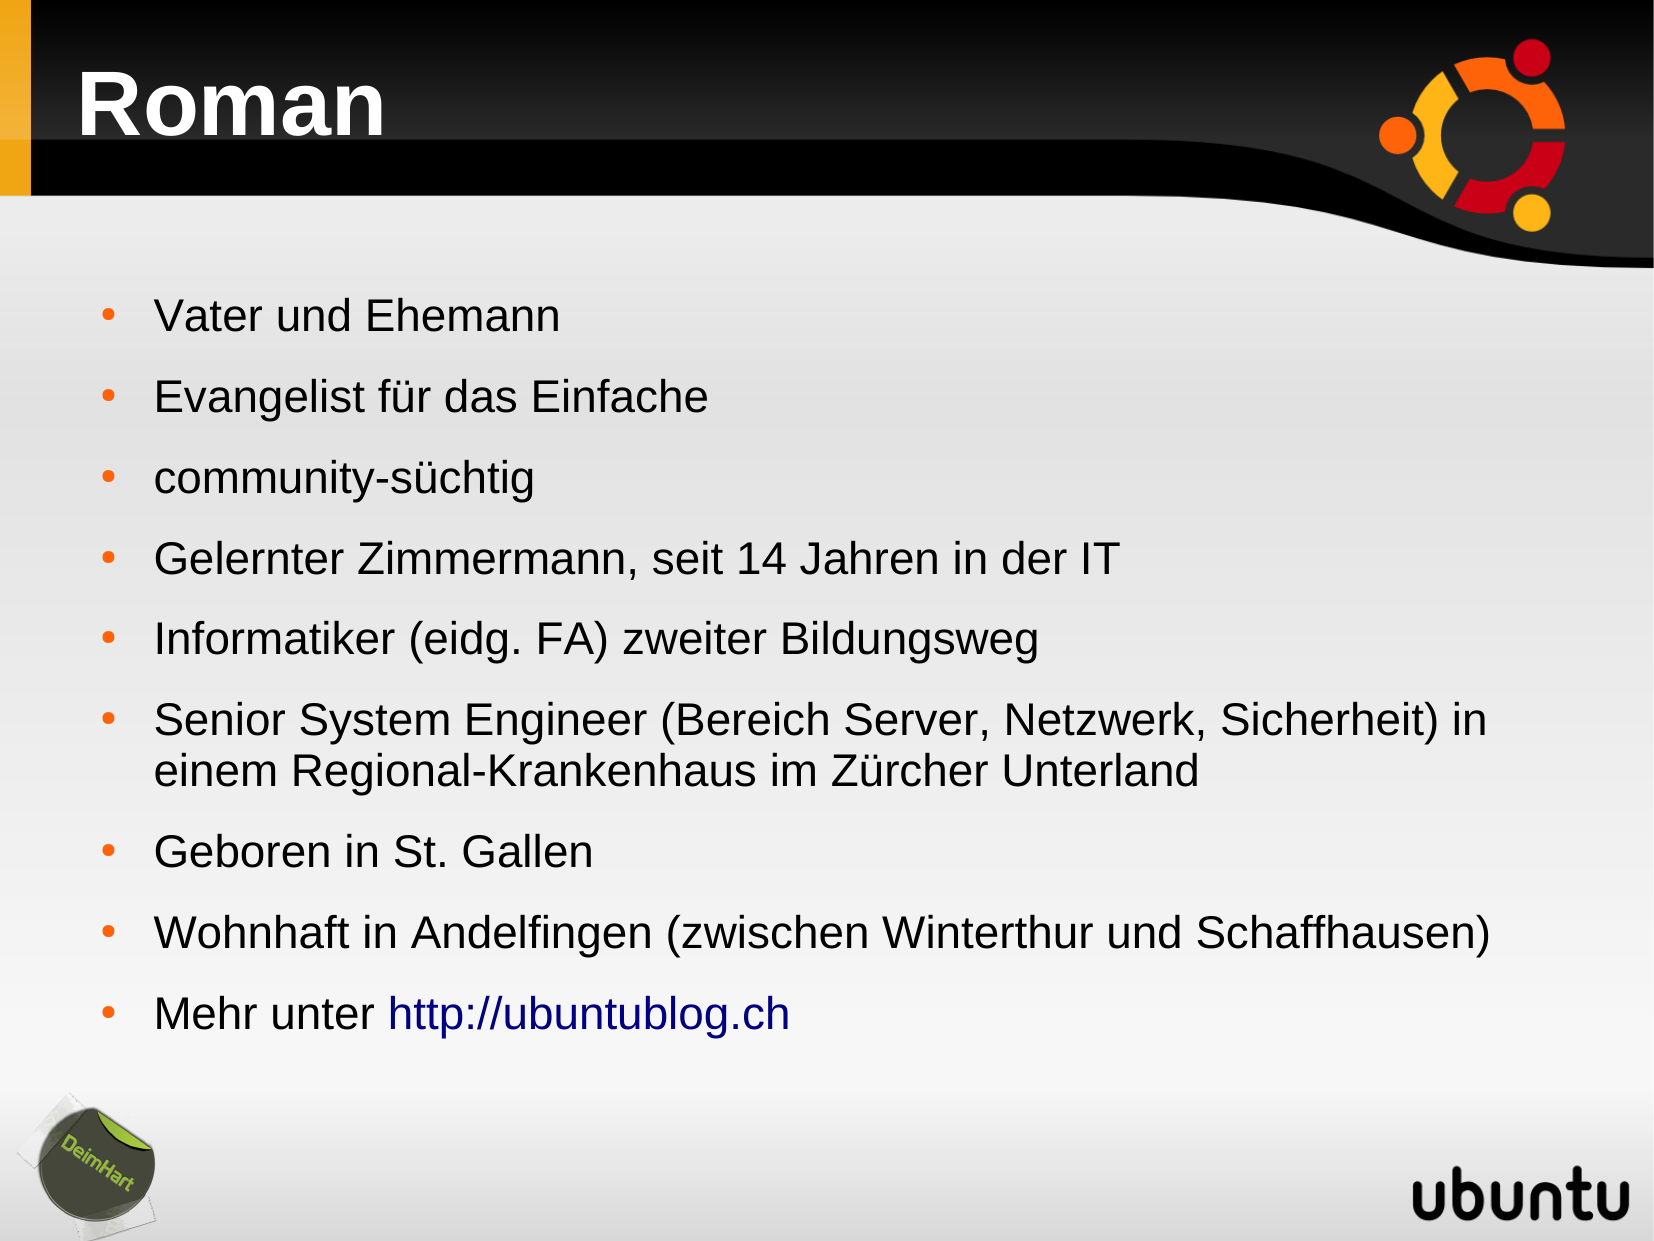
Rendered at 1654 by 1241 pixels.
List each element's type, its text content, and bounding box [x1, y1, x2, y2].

title Roman [76, 0, 1565, 208]
picture [0, 0, 1654, 1241]
list Vater und Ehemann Evangelist für das Einfache community-süchtig Gelernter Zimmermann, seit 14 Jahren in der IT Informatiker (eidg. FA) zweiter Bildungsweg Senior System Engineer (Bereich Server, Netzwerk, Sicherheit) in einem Regional-Krankenhaus im Zürcher Unterland Geboren in St. Gallen Wohnhaft in Andelfingen (zwischen Winterthur und Schaffhausen) Mehr unter http://ubuntublog.ch [82, 290, 1571, 1109]
